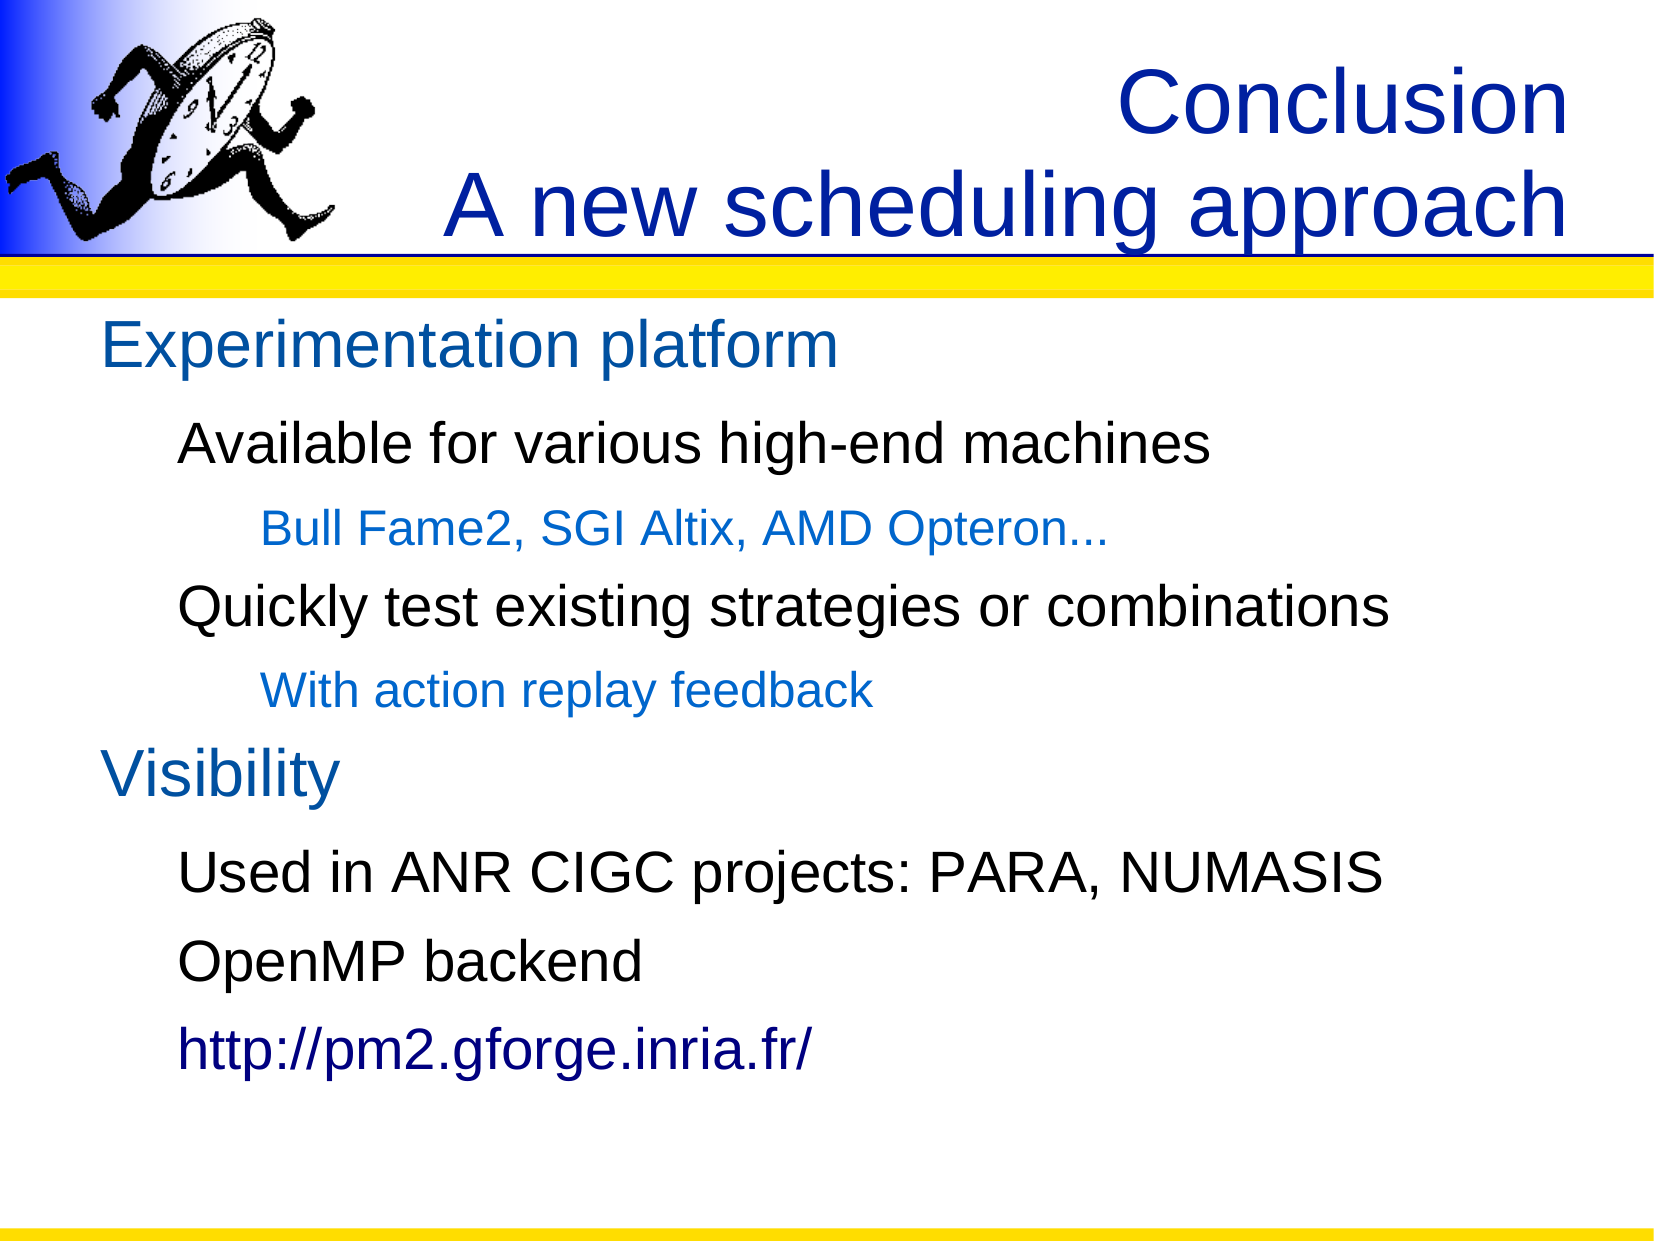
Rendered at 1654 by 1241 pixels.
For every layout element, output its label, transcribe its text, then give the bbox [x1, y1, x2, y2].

list Experimentation platform Available for various high-end machines Bull Fame2, SGI Altix, AMD Opteron... Quickly test existing strategies or combinations With action replay feedback Visibility Used in ANR CIGC projects: PARA, NUMASIS OpenMP backend http://pm2.gforge.inria.fr/ [82, 307, 1571, 1111]
title Conclusion A new scheduling approach [372, 50, 1571, 256]
picture [4, 9, 343, 253]
